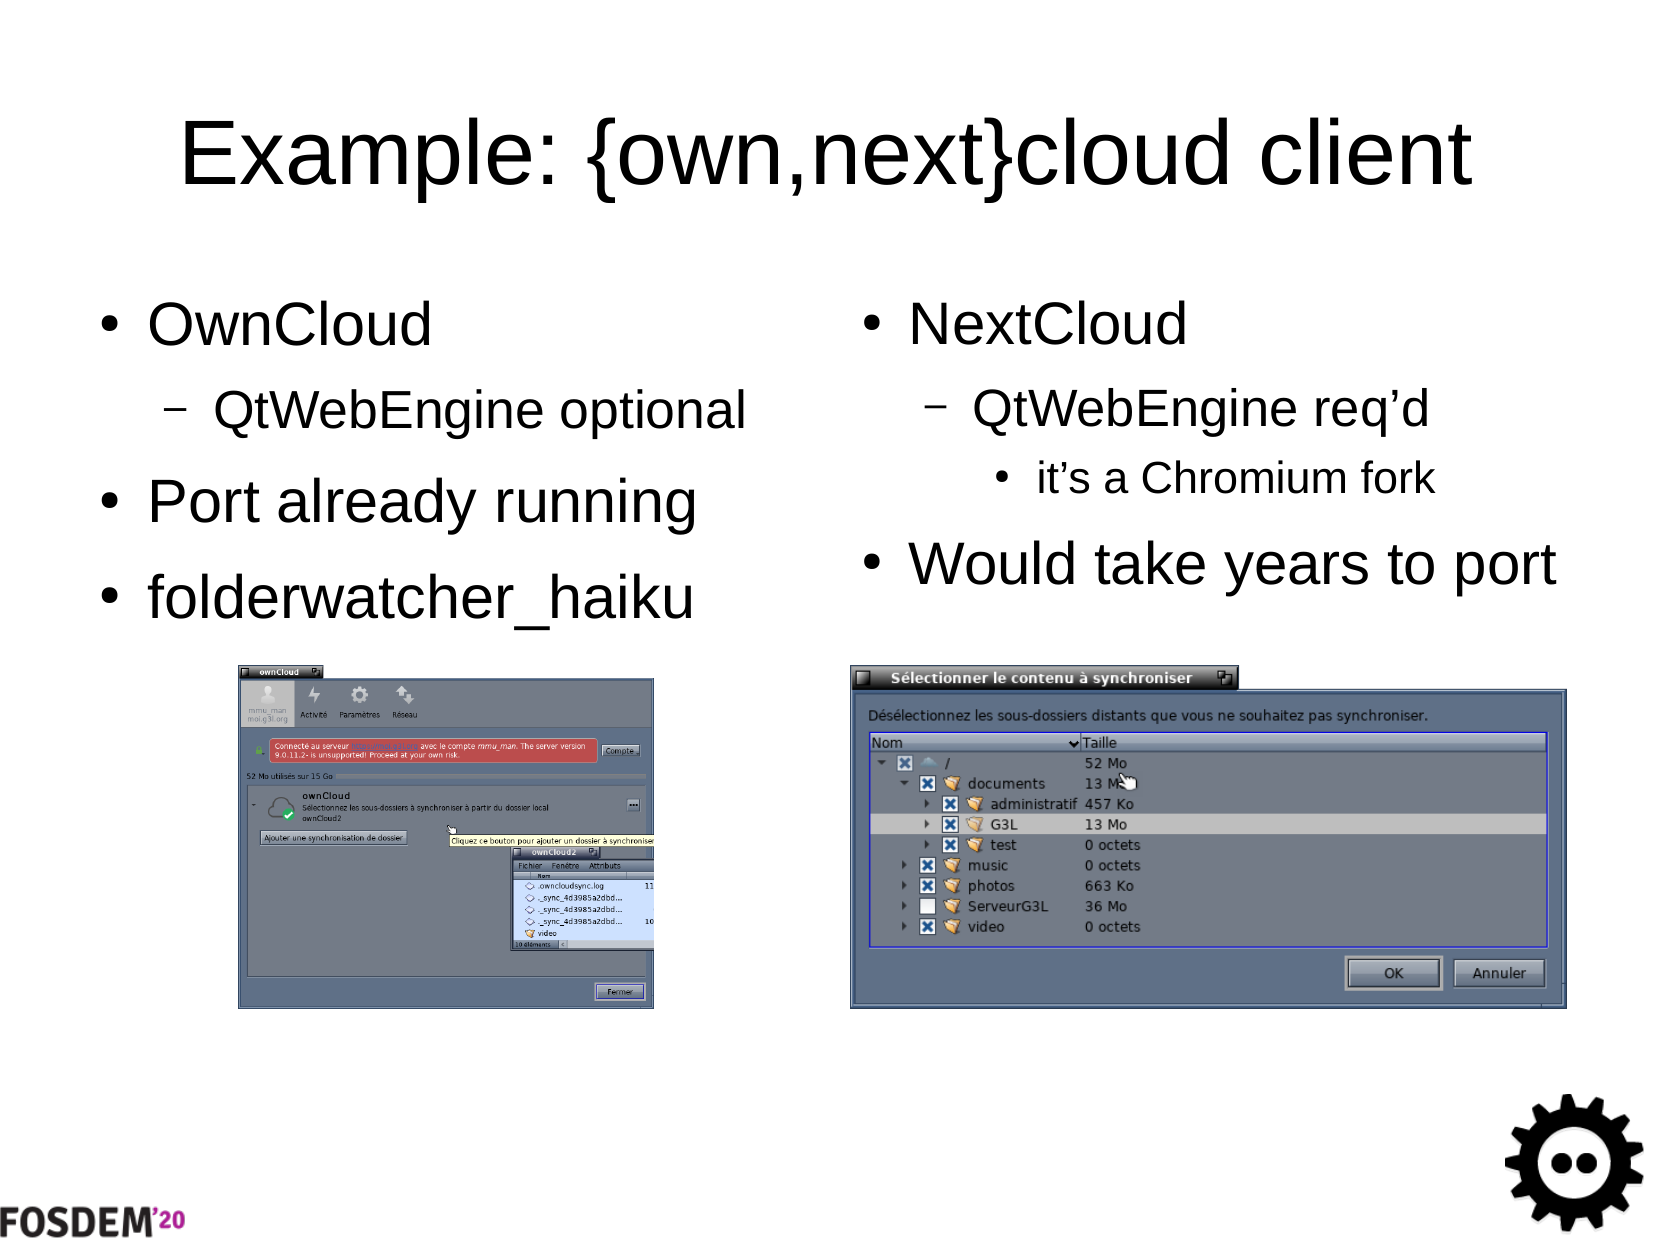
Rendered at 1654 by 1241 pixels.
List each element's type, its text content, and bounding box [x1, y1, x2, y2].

title Example: {own,next}cloud client [82, 49, 1571, 257]
list OwnCloud QtWebEngine optional Port already running folderwatcher_haiku [82, 290, 809, 634]
picture [0, 1202, 188, 1241]
picture [850, 665, 1567, 1009]
picture [238, 665, 654, 1009]
picture [1505, 1094, 1648, 1235]
list NextCloud QtWebEngine req’d it’s a Chromium fork Would take years to port [845, 290, 1572, 634]
